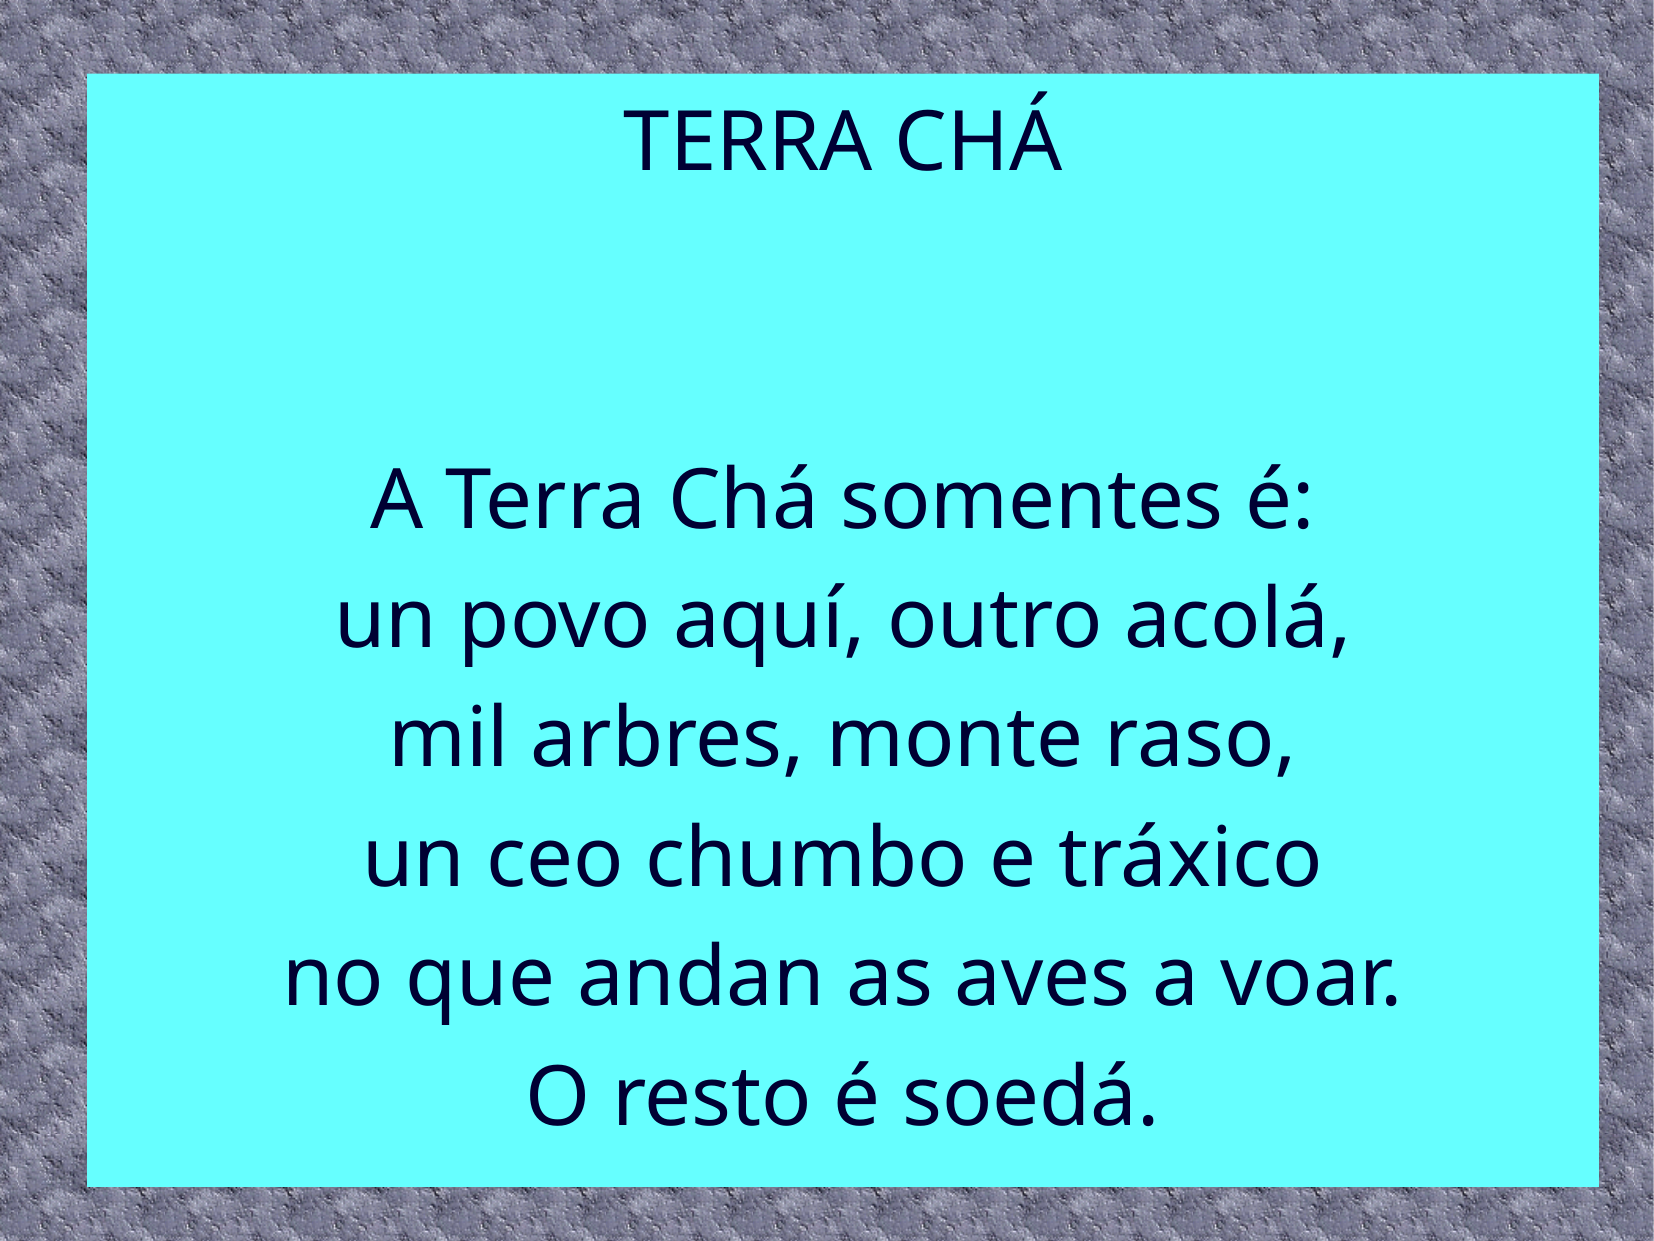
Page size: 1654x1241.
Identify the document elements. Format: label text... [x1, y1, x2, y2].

picture [0, 0, 1654, 1241]
text_box TERRA CHÁ A Terra Chá somentes é: un povo aquí, outro acolá, mil arbres, monte raso, un ceo chumbo e tráxico no que andan as aves a voar. O resto é soedá. [87, 73, 1599, 1187]
